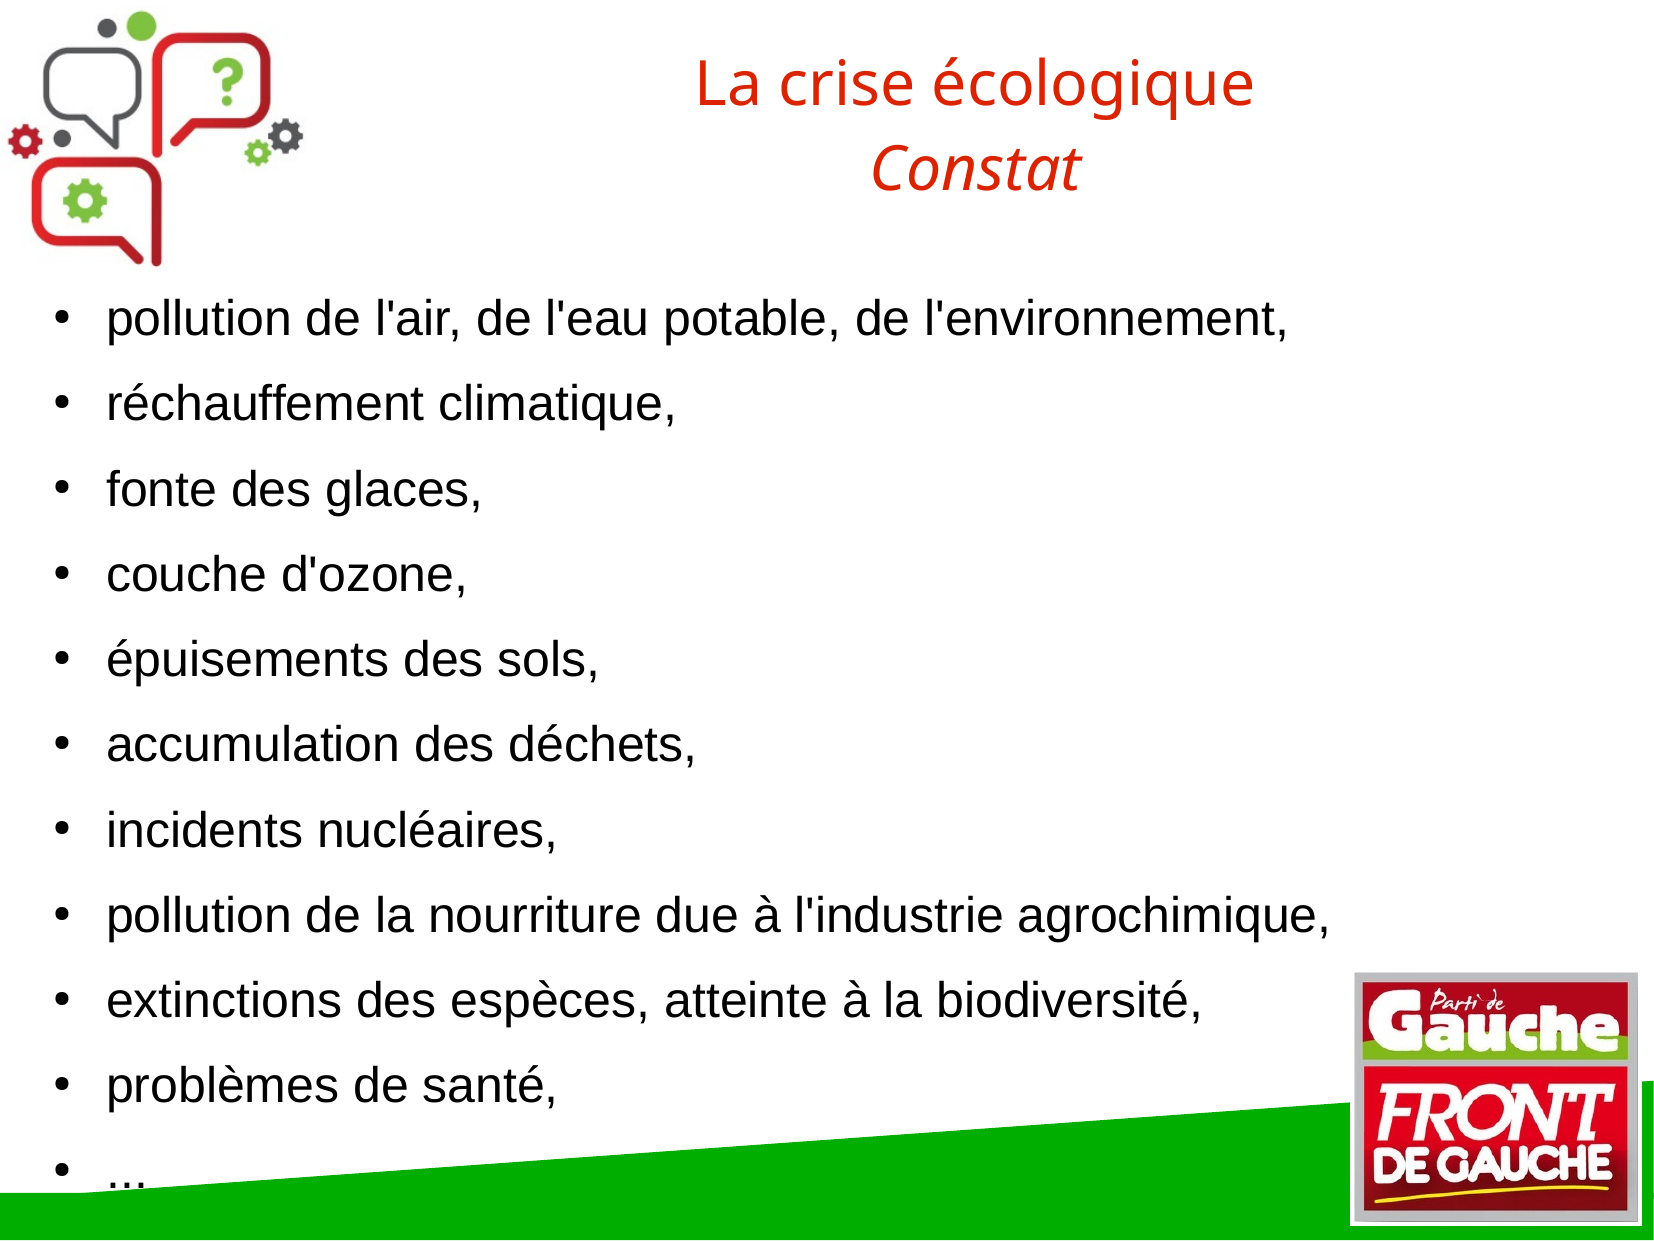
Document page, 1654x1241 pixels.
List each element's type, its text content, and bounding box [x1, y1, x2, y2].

list pollution de l'air, de l'eau potable, de l'environnement, réchauffement climatique, fonte des glaces, couche d'ozone, épuisements des sols, accumulation des déchets, incidents nucléaires, pollution de la nourriture due à l'industrie agrochimique, extinctions des espèces, atteinte à la biodiversité, problèmes de santé, ... [35, 290, 1630, 1199]
picture [2, 5, 327, 272]
picture [1350, 968, 1642, 1226]
title La crise écologique Constat [320, 19, 1630, 227]
